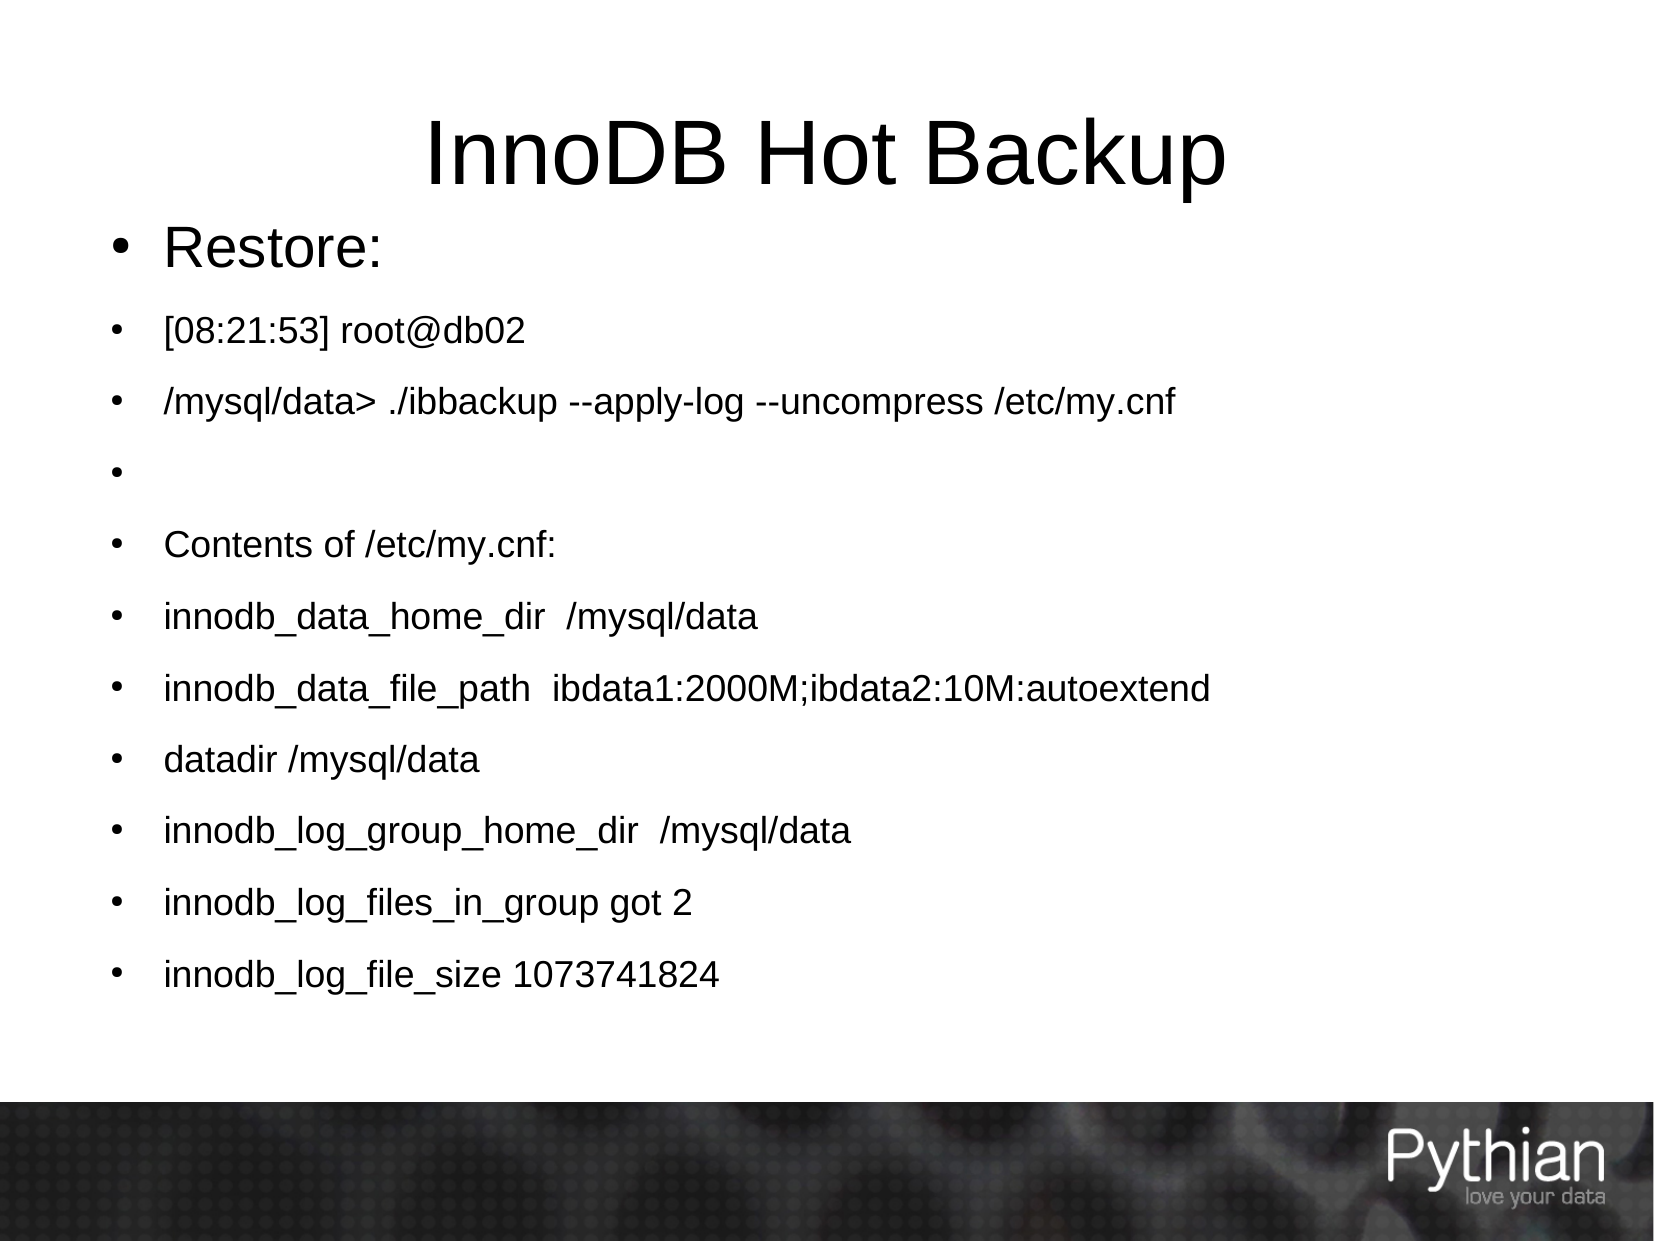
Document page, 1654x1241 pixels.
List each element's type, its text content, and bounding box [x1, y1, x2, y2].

title InnoDB Hot Backup [82, 49, 1571, 214]
picture [0, 1102, 1654, 1241]
list Restore: [08:21:53] root@db02 /mysql/data> ./ibbackup --apply-log --uncompress /etc/my.cnf Contents of /etc/my.cnf: innodb_data_home_dir /mysql/data innodb_data_file_path ibdata1:2000M;ibdata2:10M:autoextend datadir /mysql/data innodb_log_group_home_dir /mysql/data innodb_log_files_in_group got 2 innodb_log_file_size 1073741824 [74, 214, 1654, 1090]
